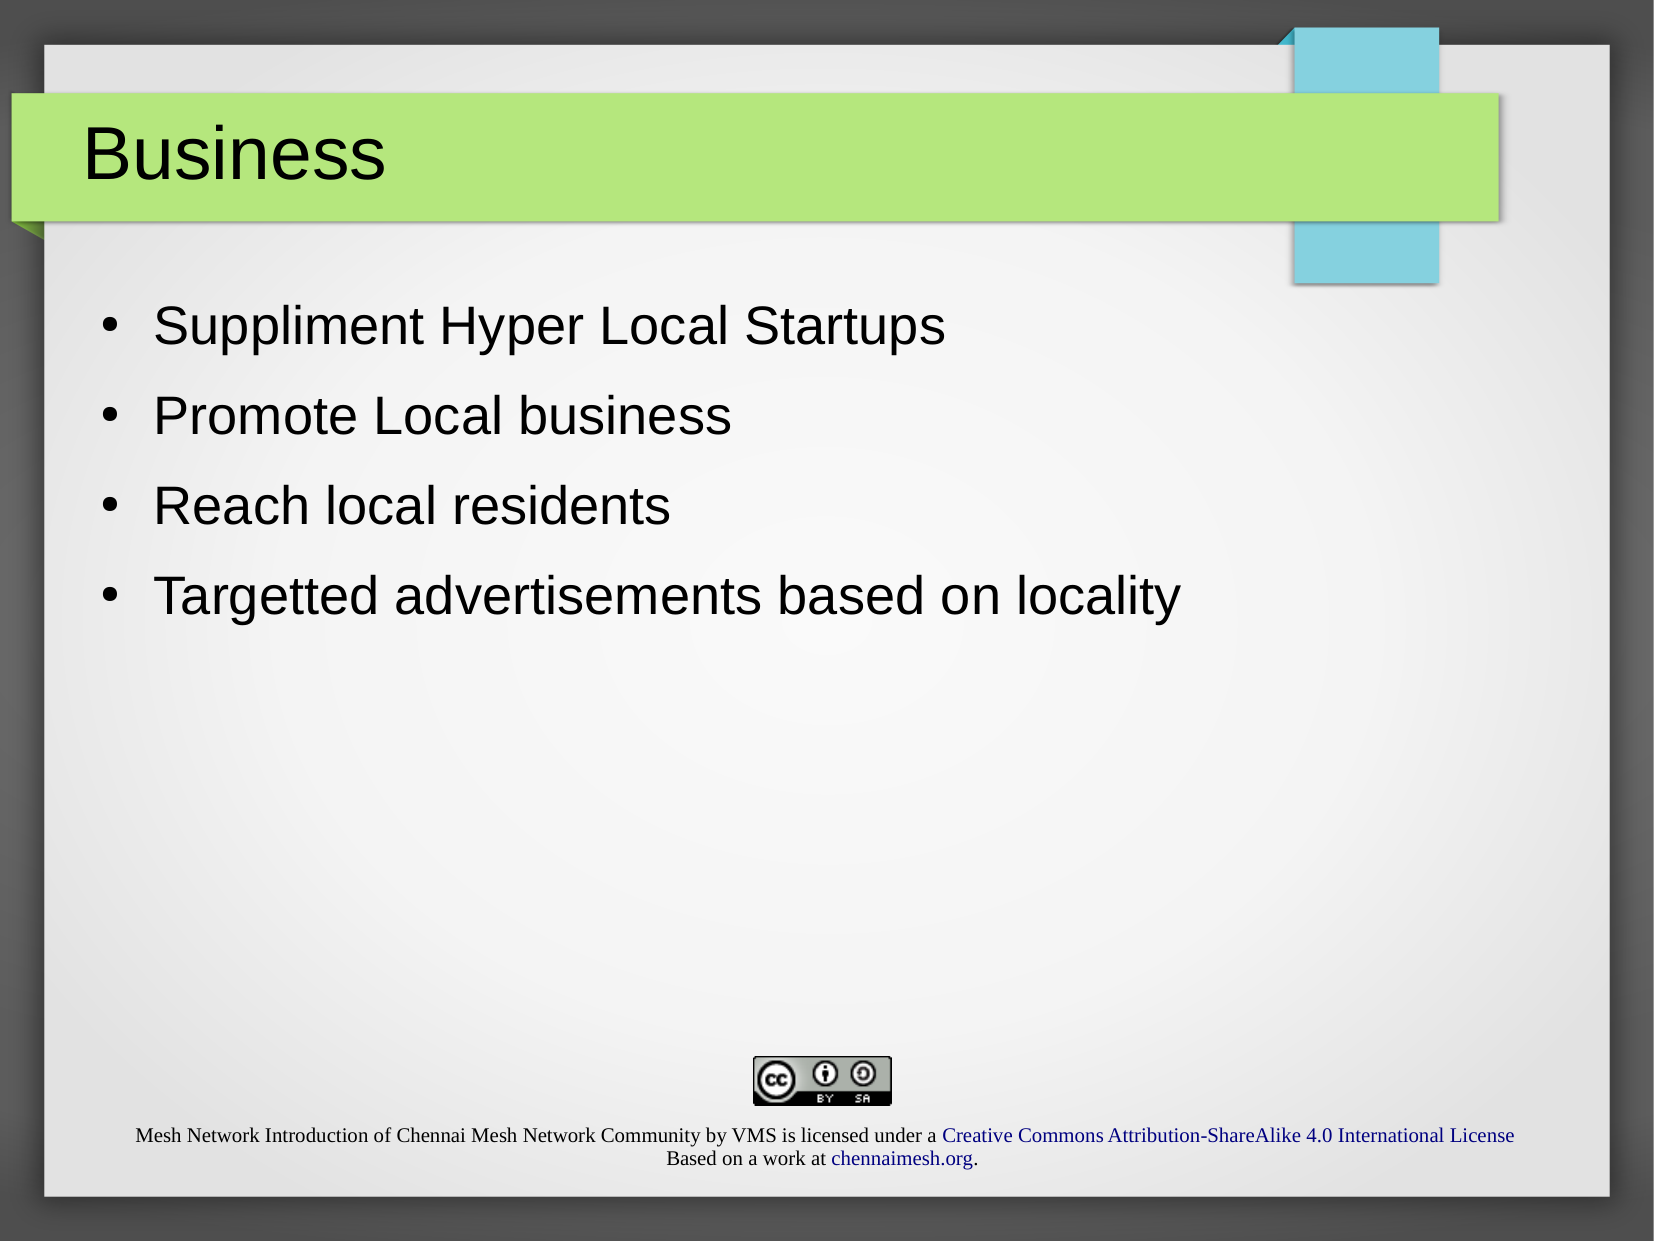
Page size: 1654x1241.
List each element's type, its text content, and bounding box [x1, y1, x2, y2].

list Suppliment Hyper Local Startups Promote Local business Reach local residents Targetted advertisements based on locality [82, 295, 1571, 1015]
title Business [82, 94, 1264, 213]
picture [0, 0, 1654, 1241]
